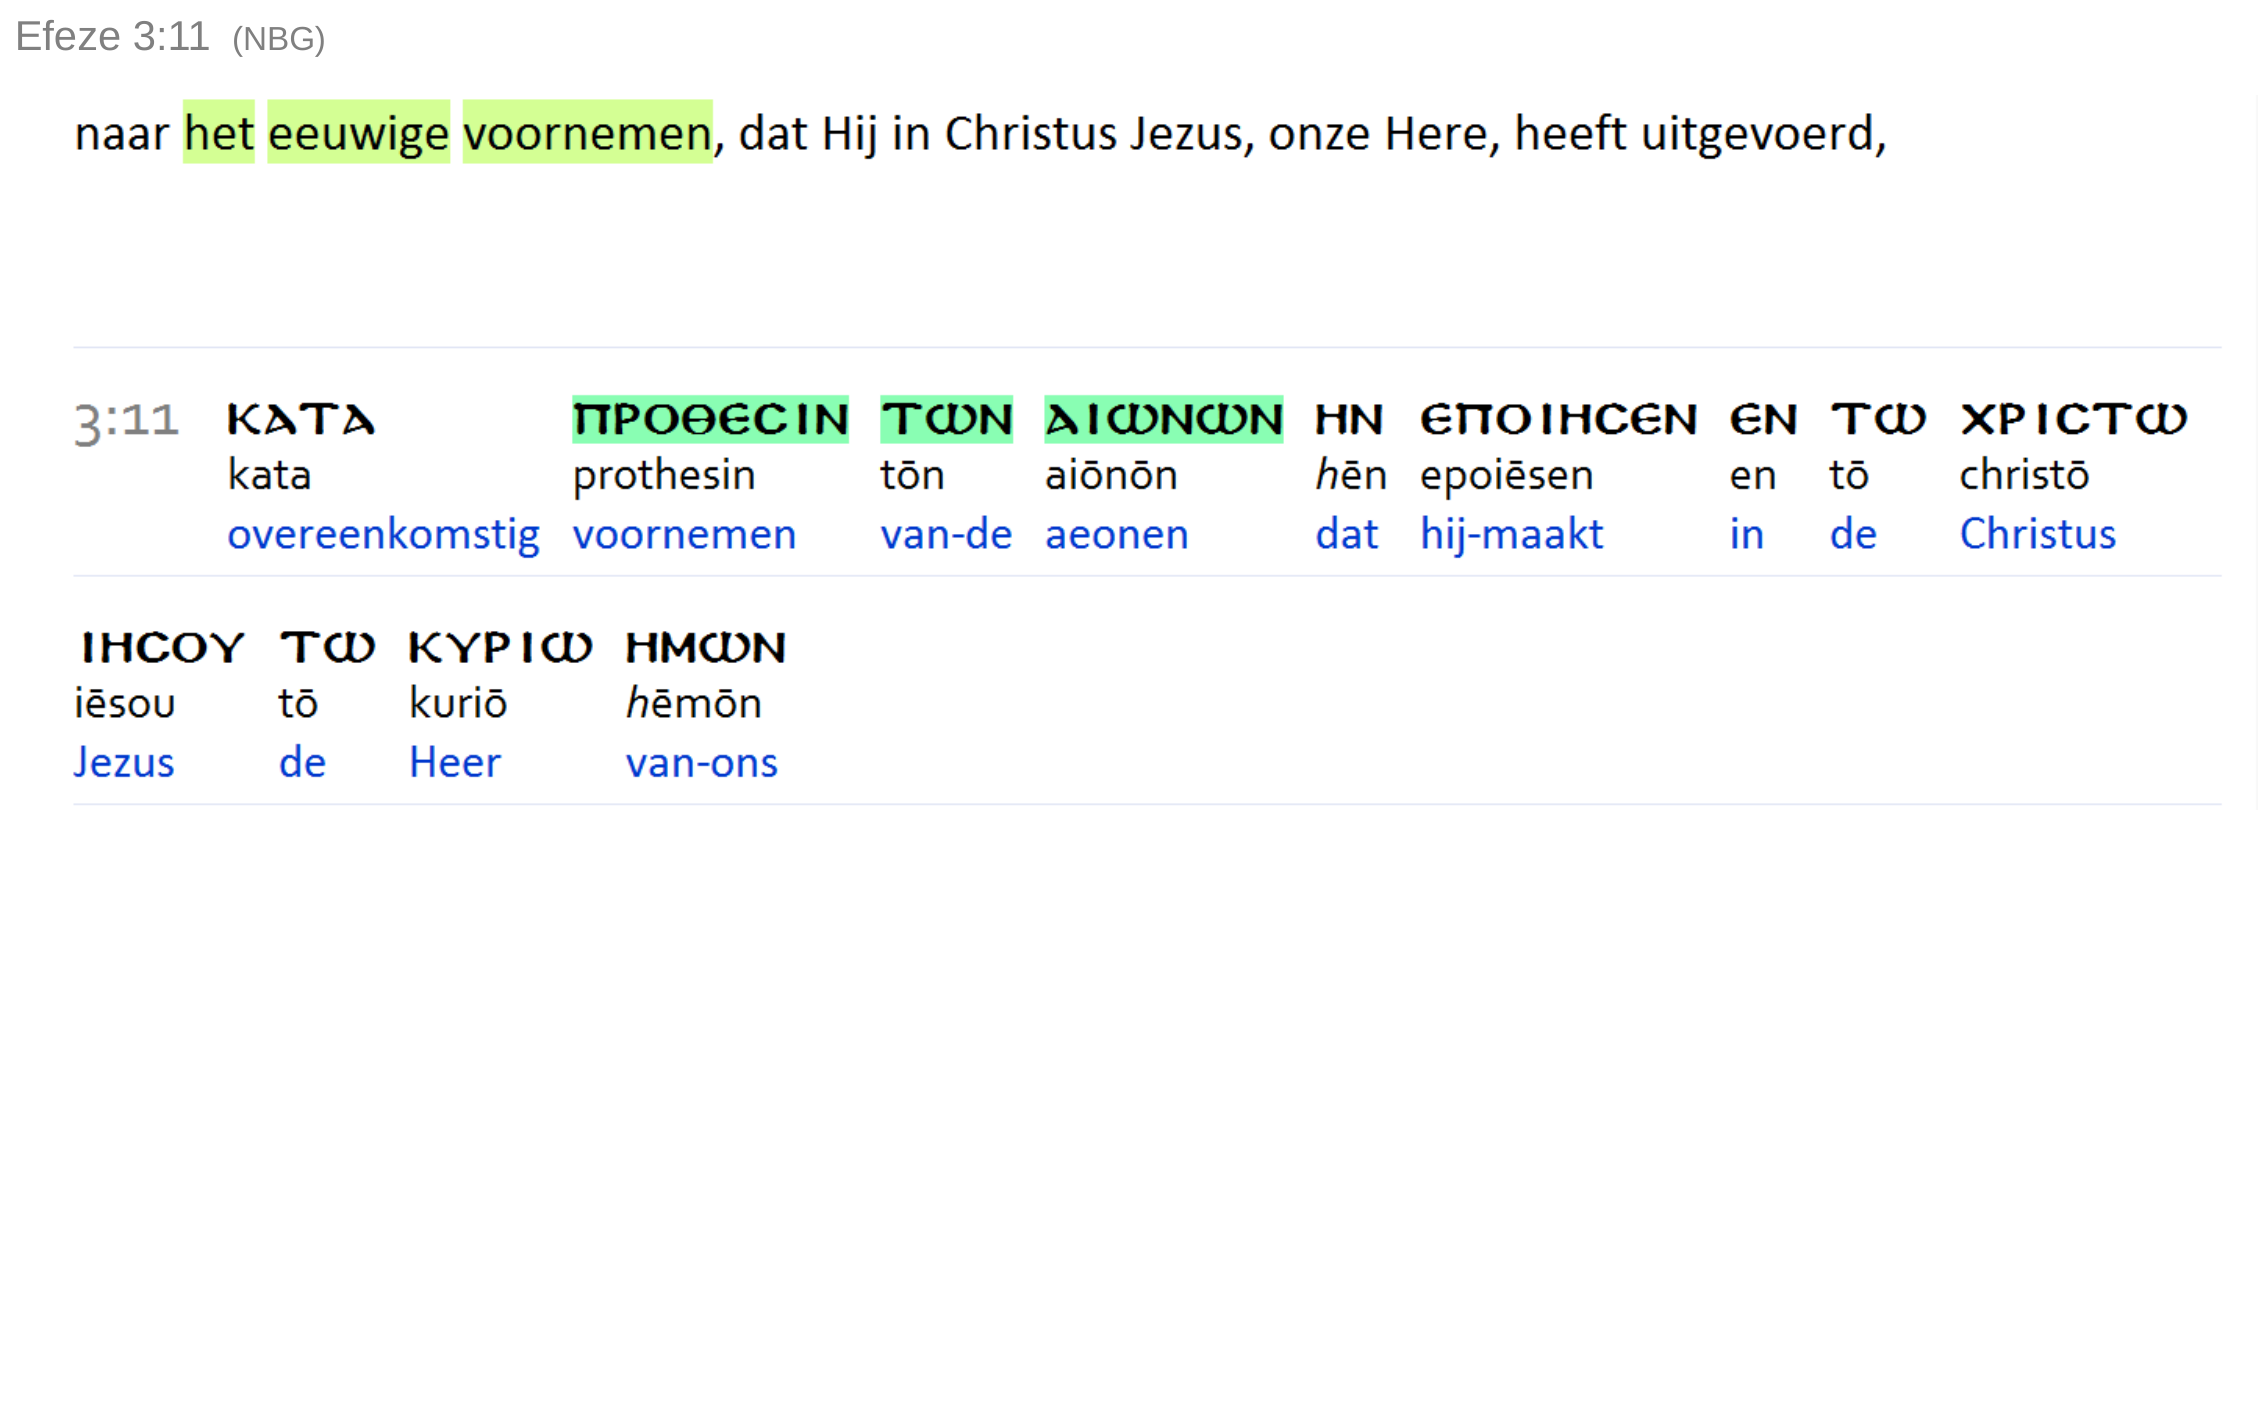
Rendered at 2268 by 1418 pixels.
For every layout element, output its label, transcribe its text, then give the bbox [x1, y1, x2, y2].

text_box Efeze 3:11 (NBG) [0, 5, 507, 69]
picture [5, 95, 2258, 810]
